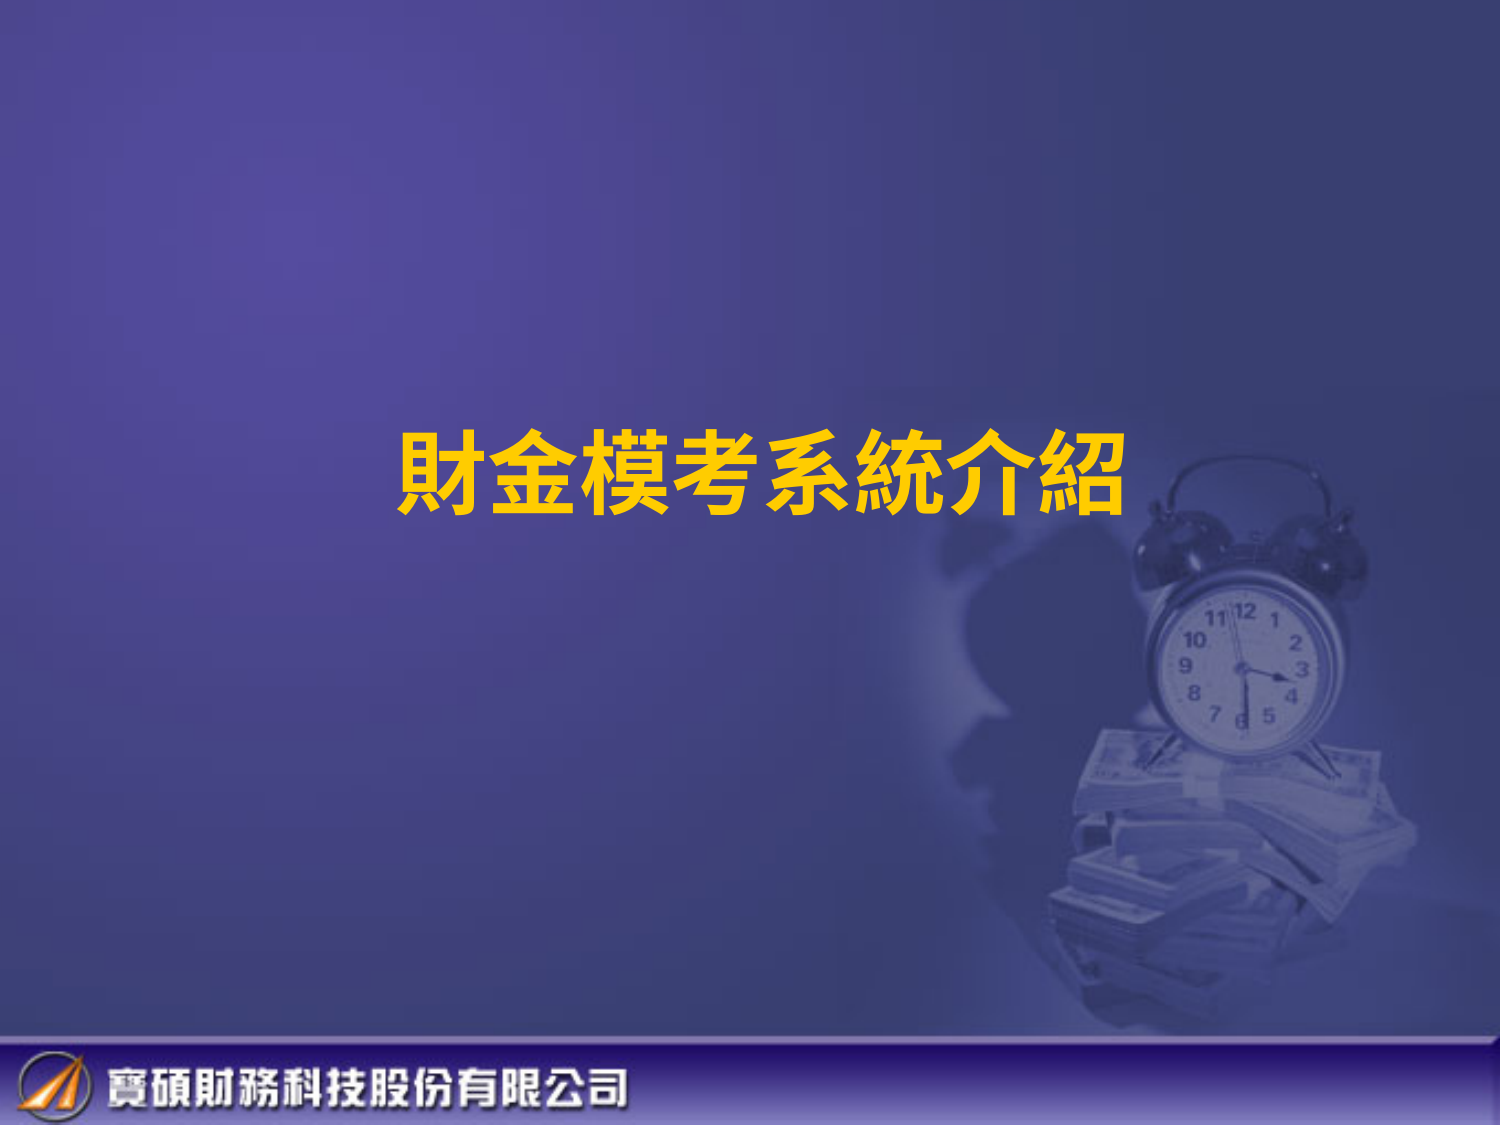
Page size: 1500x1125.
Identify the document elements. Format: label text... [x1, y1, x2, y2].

title 財金模考系統介紹 [125, 349, 1401, 592]
picture [0, 0, 1500, 1125]
